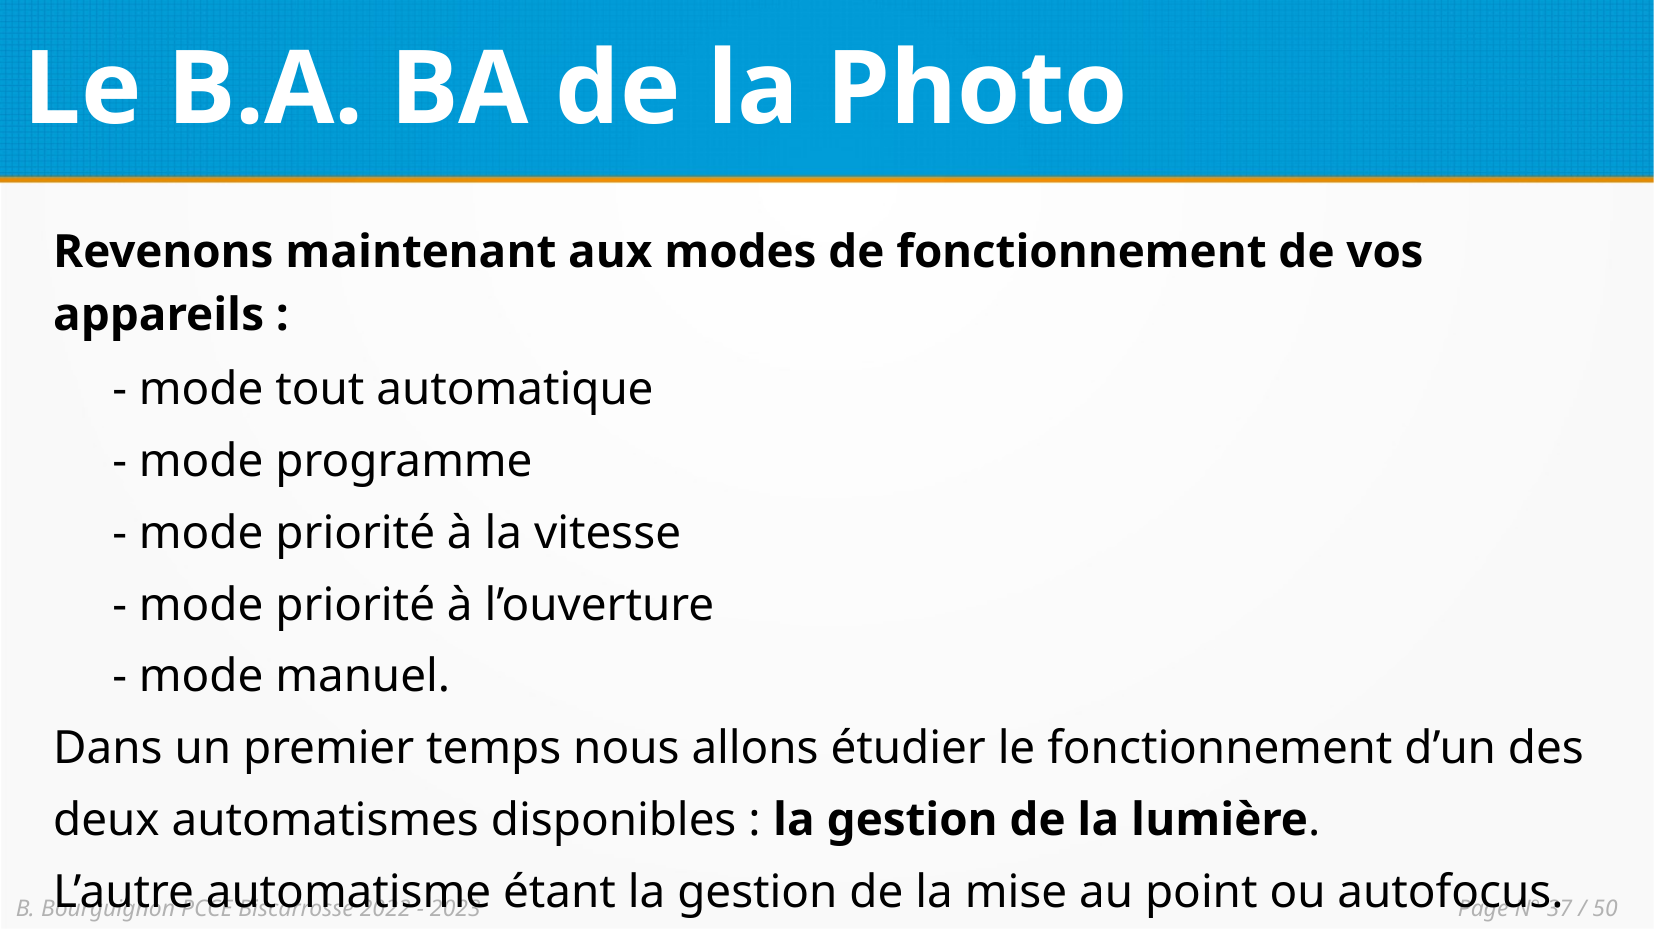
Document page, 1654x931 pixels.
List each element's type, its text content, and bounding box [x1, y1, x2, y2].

title Le B.A. BA de la Photo [23, 11, 1630, 154]
text_box Revenons maintenant aux modes de fonctionnement de vos appareils : - mode tout automatique - mode programme - mode priorité à la vitesse - mode priorité à l’ouverture - mode manuel. Dans un premier temps nous allons étudier le fonctionnement d’un des deux automatismes disponibles : la gestion de la lumière. L’autre automatisme étant la gestion de la mise au point ou autofocus. [47, 212, 1619, 858]
picture [0, 175, 1654, 931]
